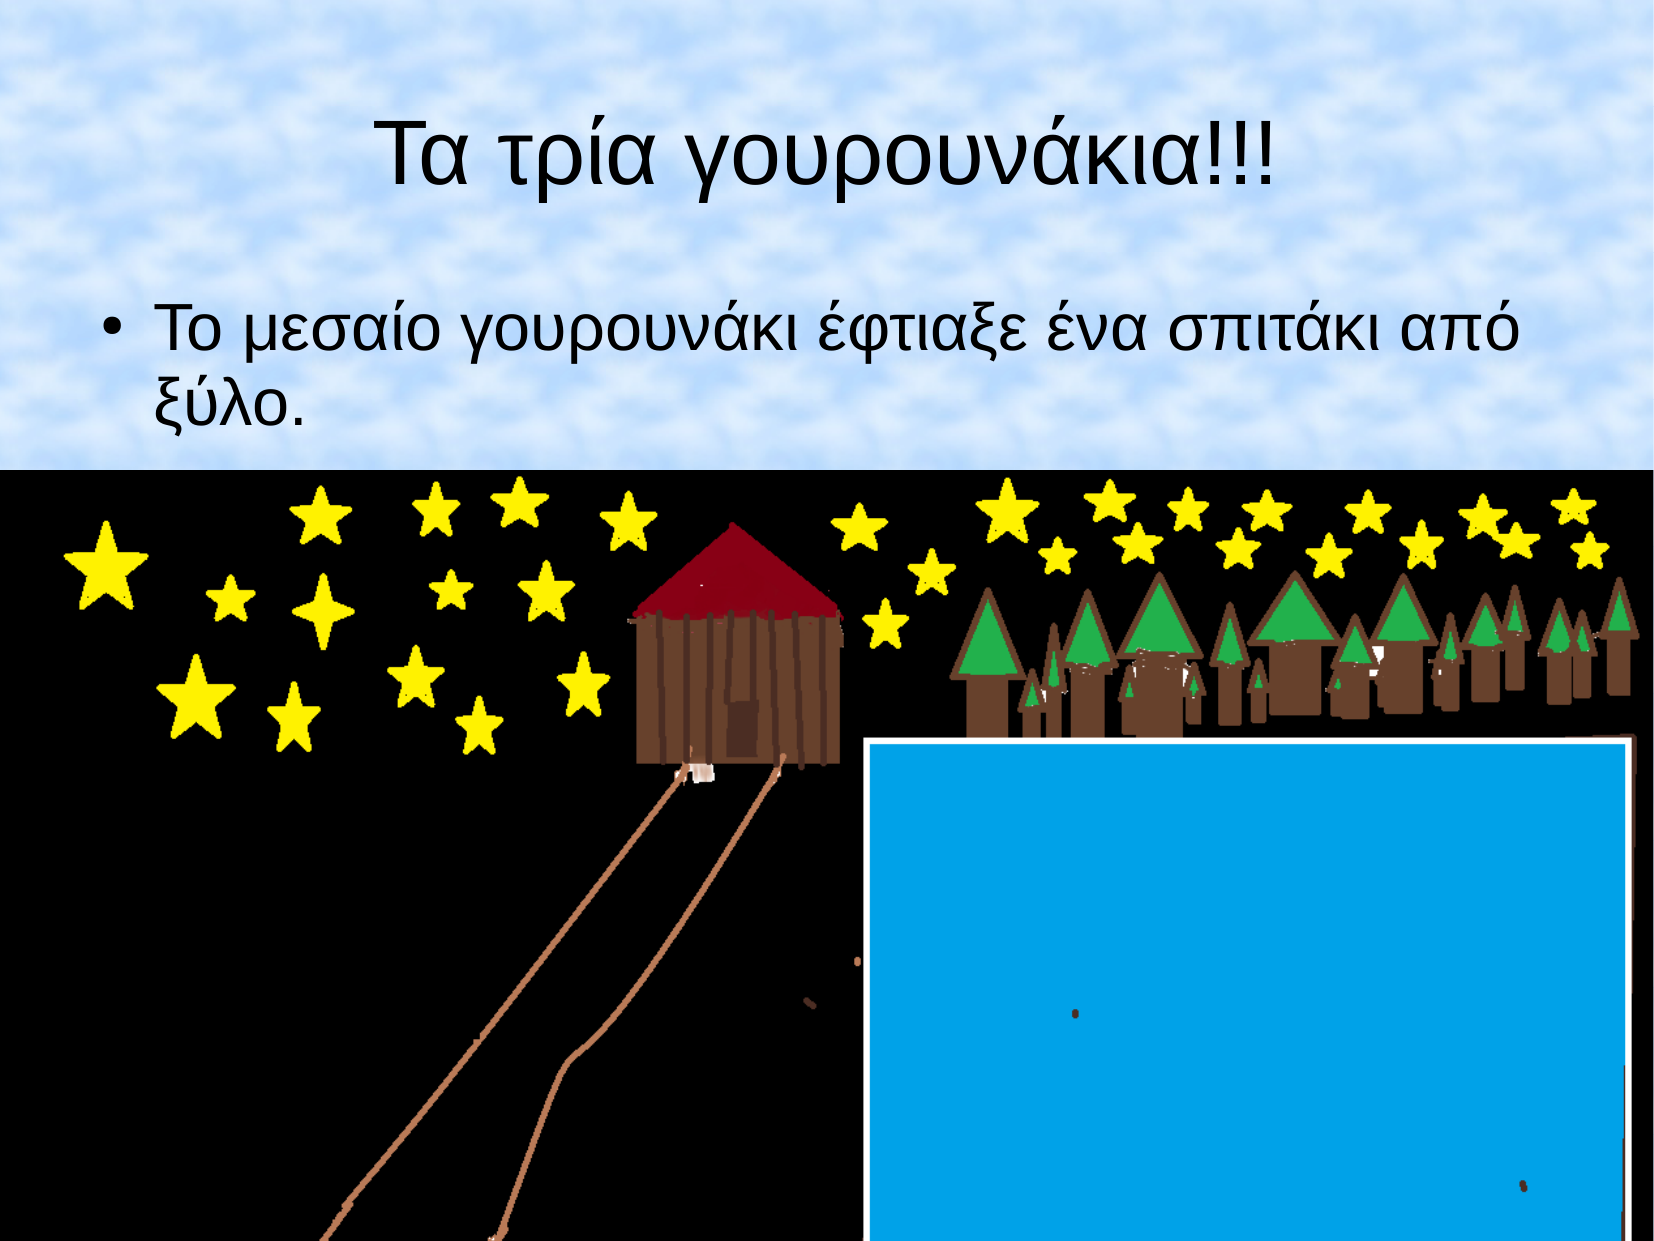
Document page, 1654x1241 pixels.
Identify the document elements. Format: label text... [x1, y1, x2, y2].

title Τα τρία γουρουνάκια!!! [82, 49, 1571, 257]
picture [1520, 1181, 1527, 1191]
picture [0, 0, 1654, 1241]
picture [1073, 1010, 1078, 1018]
list Το μεσαίο γουρουνάκι έφτιαξε ένα σπιτάκι από ξύλο. [82, 290, 1538, 470]
